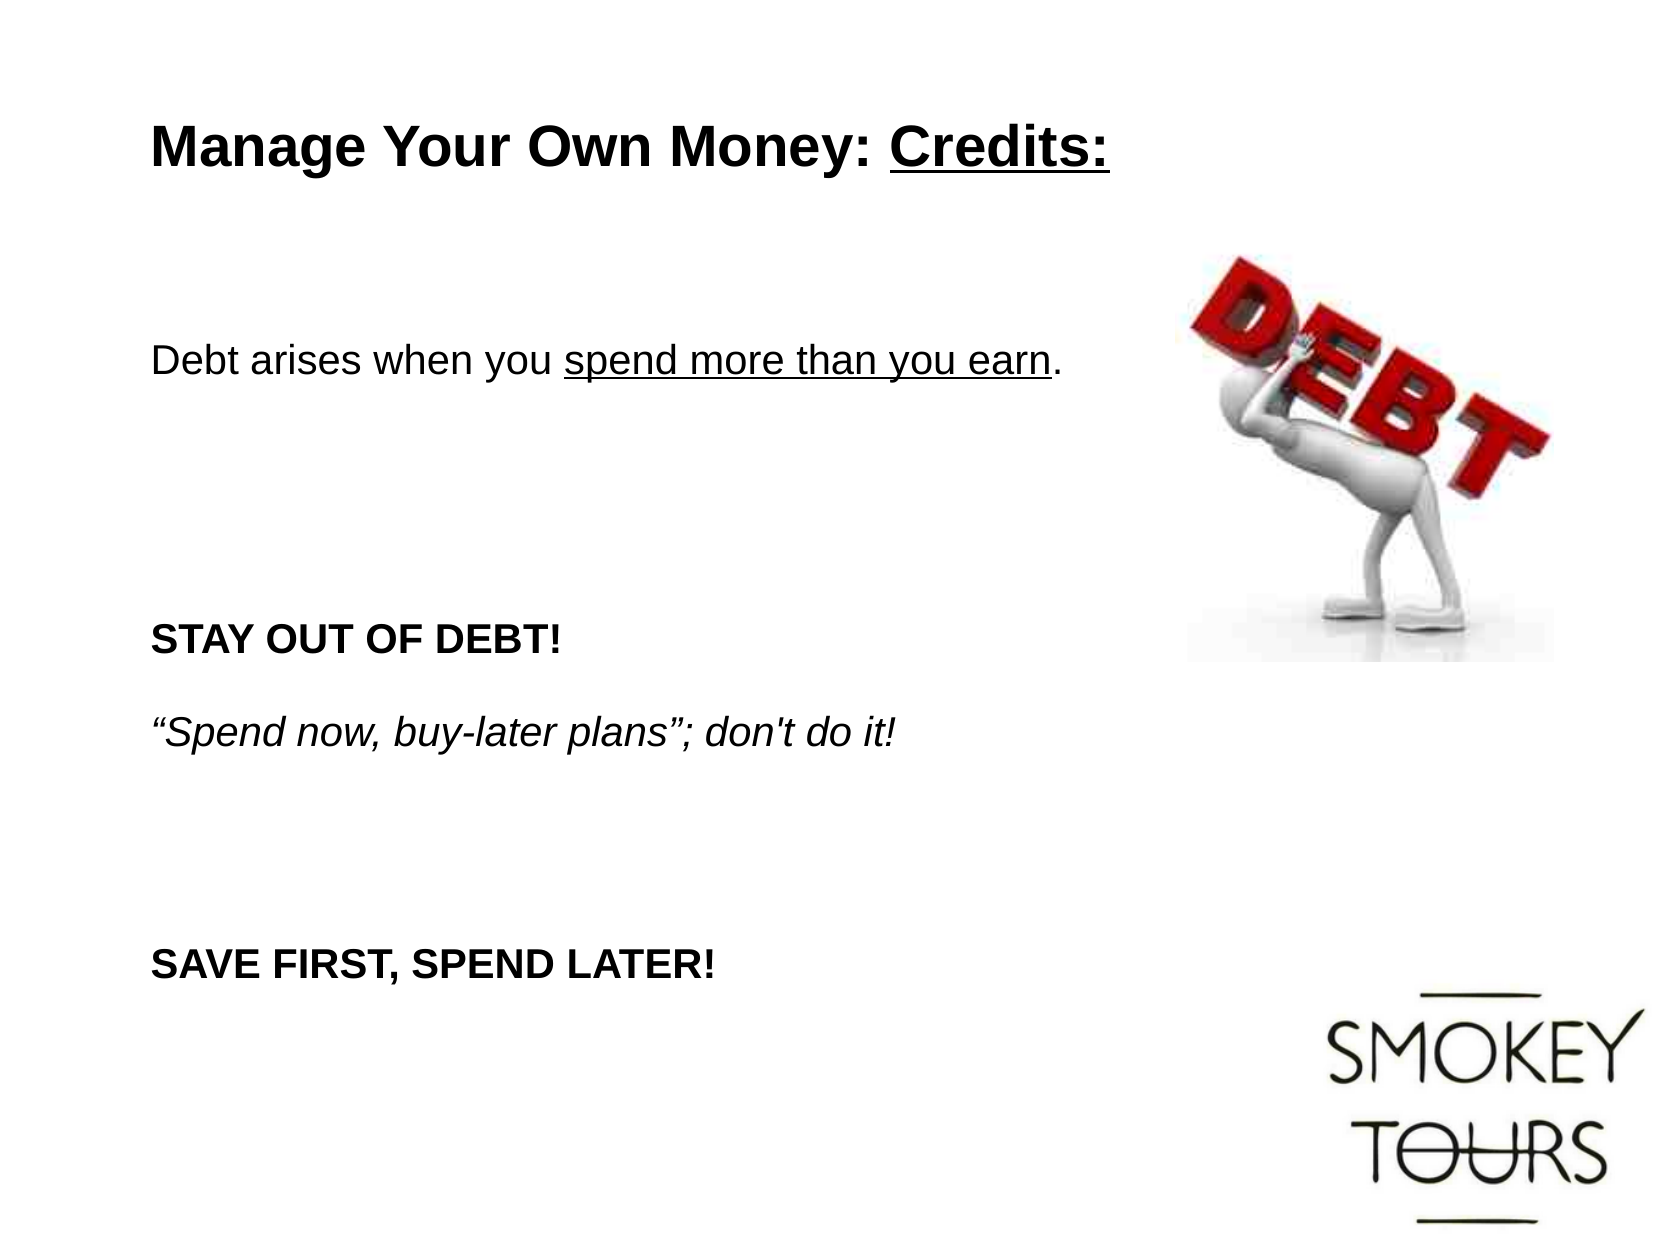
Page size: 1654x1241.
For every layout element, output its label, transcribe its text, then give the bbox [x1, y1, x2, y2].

picture [1175, 224, 1554, 662]
picture [1322, 968, 1654, 1241]
text_box Manage Your Own Money: Credits: Debt arises when you spend more than you earn. STAY OUT OF DEBT! “Spend now, buy-later plans”; don't do it! SAVE FIRST, SPEND LATER! [135, 106, 1489, 1102]
